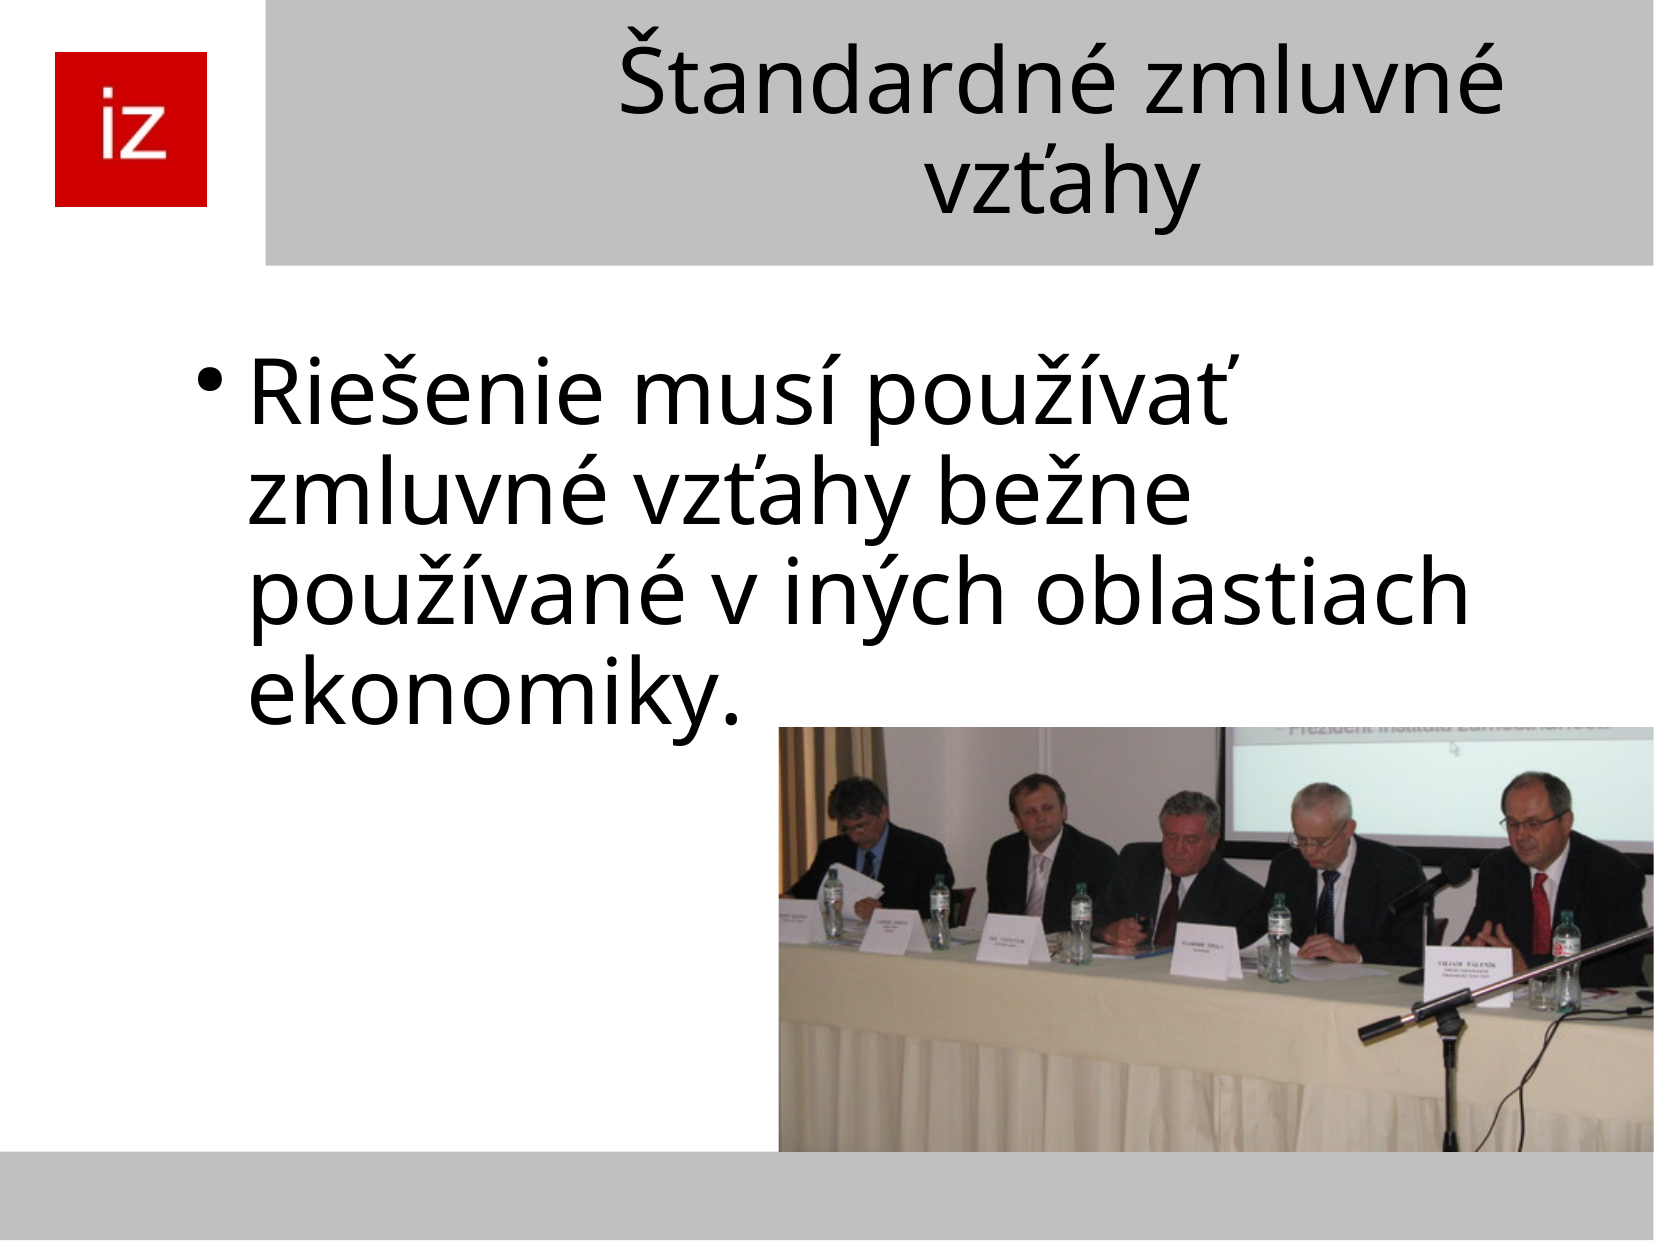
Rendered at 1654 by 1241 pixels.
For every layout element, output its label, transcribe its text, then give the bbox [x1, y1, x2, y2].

picture [778, 727, 1654, 1152]
list Riešenie musí používať zmluvné vzťahy bežne používané v iných oblastiach ekonomiky. [121, 344, 1533, 1126]
title Štandardné zmluvné vzťahy [561, 29, 1565, 237]
picture [55, 52, 207, 207]
